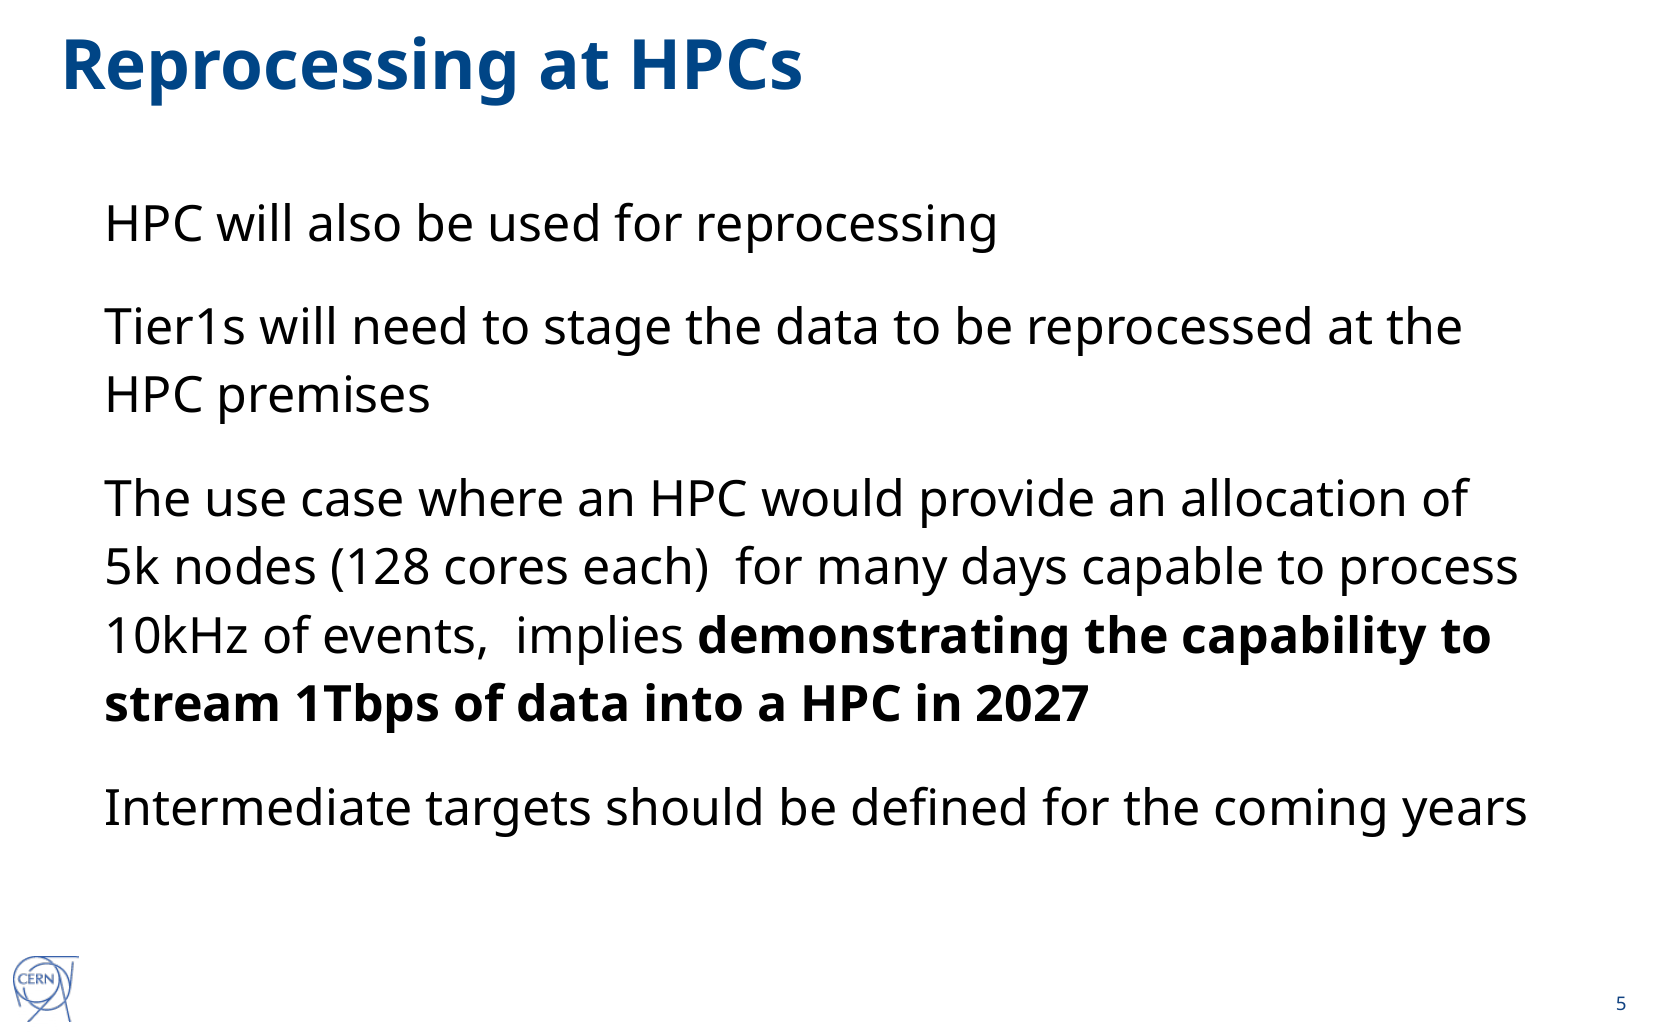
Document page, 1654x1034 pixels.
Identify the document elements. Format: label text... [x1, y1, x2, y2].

picture [13, 956, 79, 1032]
title Reprocessing at HPCs [60, 0, 1528, 138]
text_box HPC will also be used for reprocessing Tier1s will need to stage the data to be reprocessed at the HPC premises The use case where an HPC would provide an allocation of 5k nodes (128 cores each) for many days capable to process 10kHz of events, implies demonstrating the capability to stream 1Tbps of data into a HPC in 2027 Intermediate targets should be defined for the coming years [90, 180, 1549, 1034]
